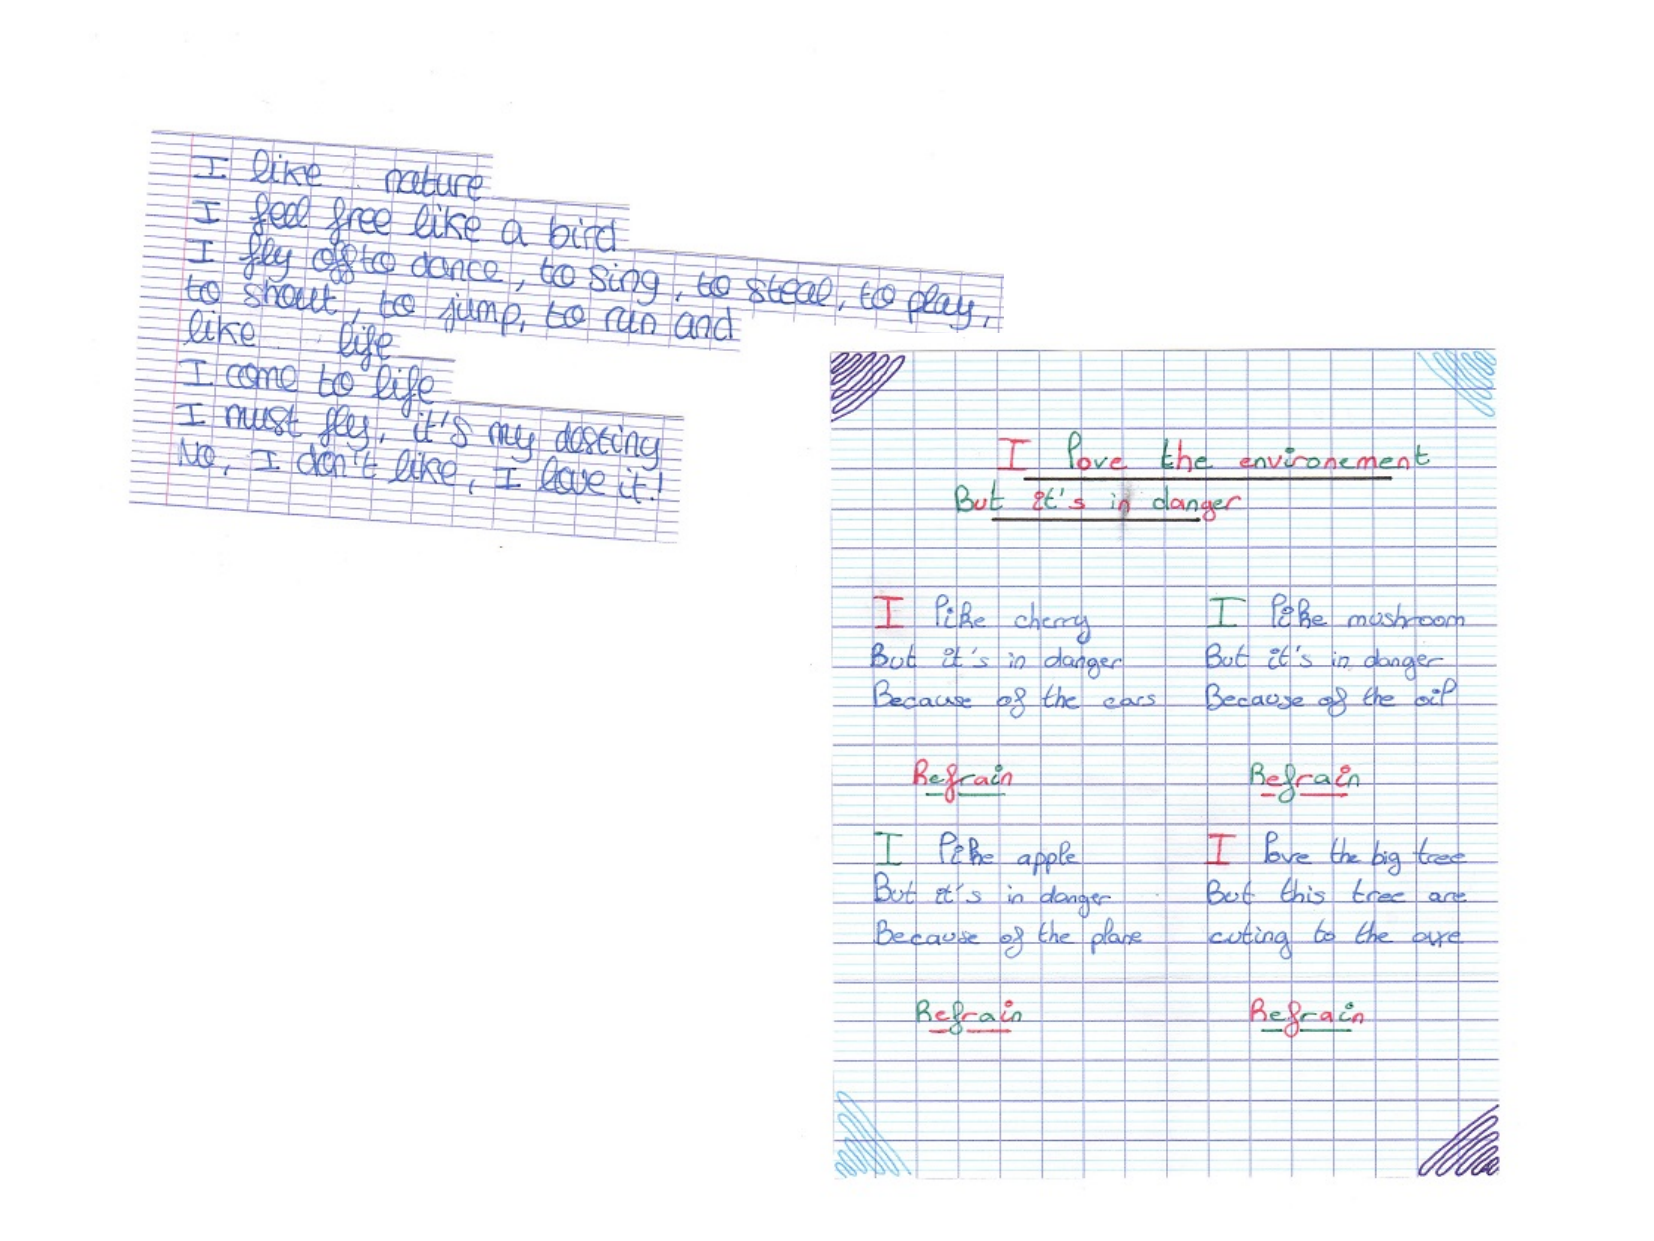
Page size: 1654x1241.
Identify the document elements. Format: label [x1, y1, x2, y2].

picture [88, 31, 1536, 1211]
